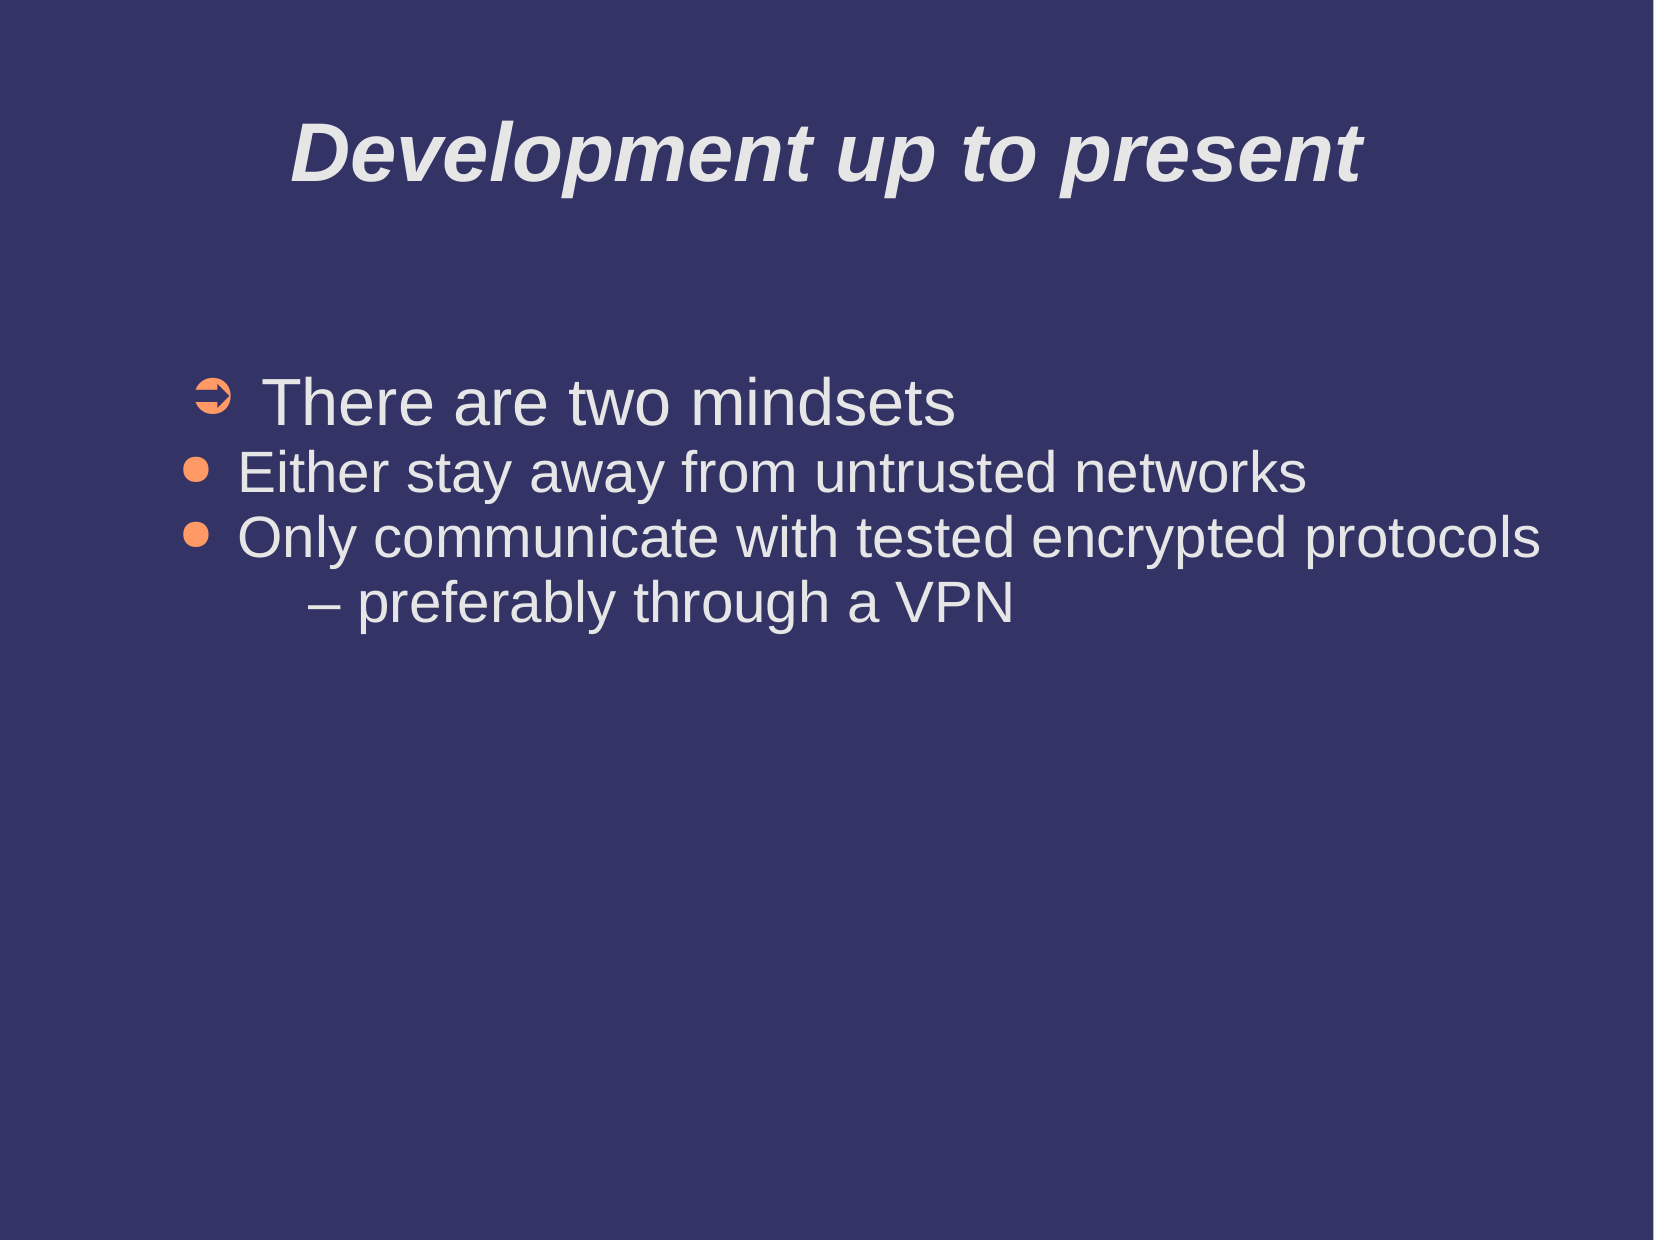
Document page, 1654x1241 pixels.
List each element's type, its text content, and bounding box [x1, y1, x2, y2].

list There are two mindsets Either stay away from untrusted networks Only communicate with tested encrypted protocols – preferably through a VPN [178, 364, 1570, 1147]
title Development up to present [82, 49, 1571, 257]
